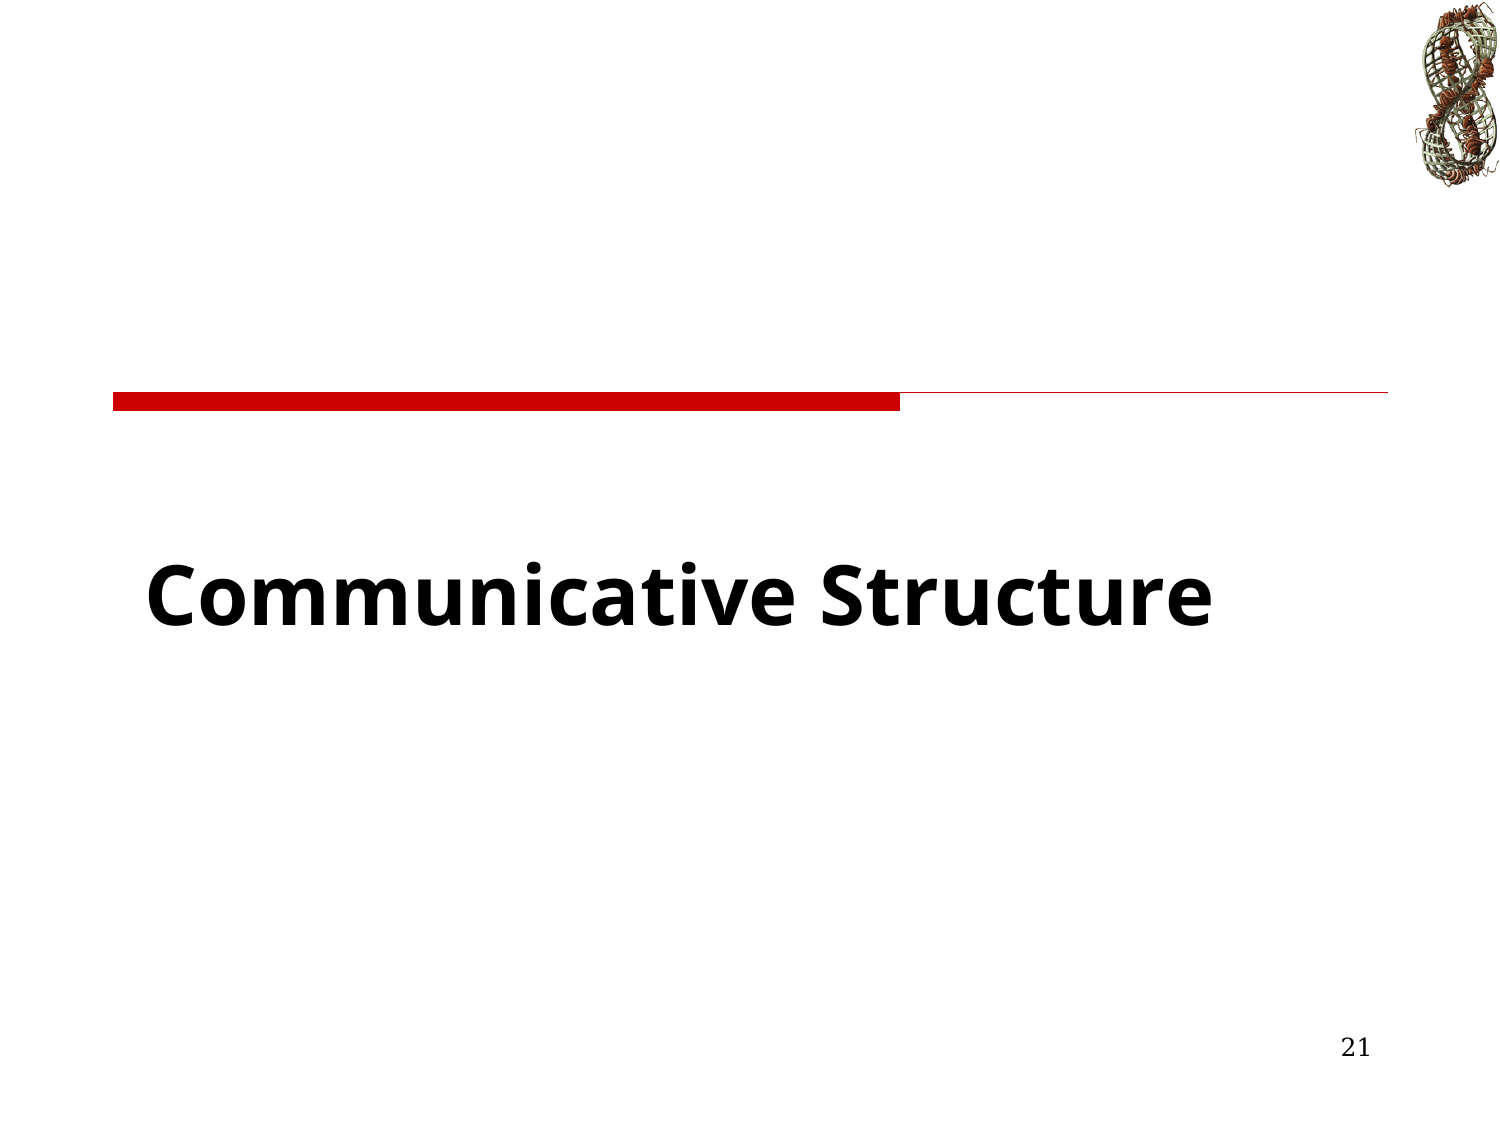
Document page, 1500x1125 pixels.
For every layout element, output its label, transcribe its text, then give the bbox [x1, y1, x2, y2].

title Communicative Structure [129, 214, 1388, 658]
picture [1412, 0, 1500, 189]
